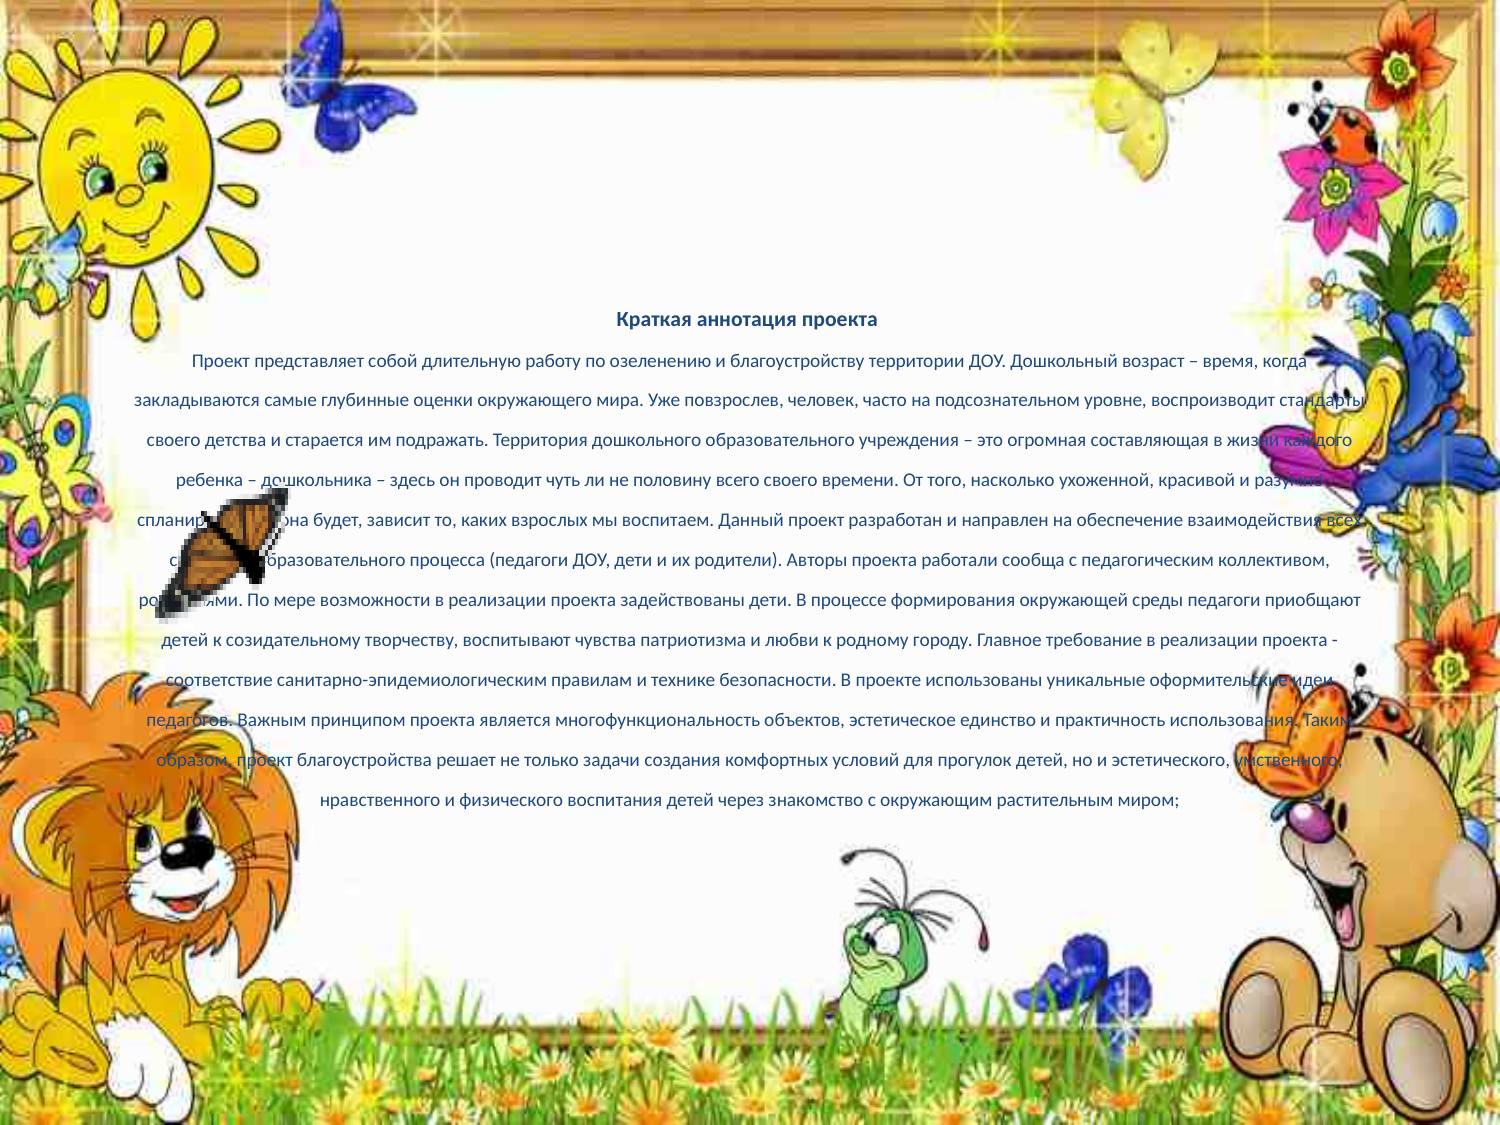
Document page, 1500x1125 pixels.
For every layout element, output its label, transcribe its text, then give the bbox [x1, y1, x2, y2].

picture [0, 0, 1500, 1125]
text_box Краткая аннотация проекта Проект представляет собой длительную работу по озеленению и благоустройству территории ДОУ. Дошкольный возраст – время, когда закладываются самые глубинные оценки окружающего мира. Уже повзрослев, человек, часто на подсознательном уровне, воспроизводит стандарты своего детства и старается им подражать. Территория дошкольного образовательного учреждения – это огромная составляющая в жизни каждого ребенка – дошкольника – здесь он проводит чуть ли не половину всего своего времени. От того, насколько ухоженной, красивой и разумно спланированной она будет, зависит то, каких взрослых мы воспитаем. Данный проект разработан и направлен на обеспечение взаимодействия всех субъектов образовательного процесса (педагоги ДОУ, дети и их родители). Авторы проекта работали сообща с педагогическим коллективом, родителями. По мере возможности в реализации проекта задействованы дети. В процессе формирования окружающей среды педагоги приобщают детей к созидательному творчеству, воспитывают чувства патриотизма и любви к родному городу. Главное требование в реализации проекта - соответствие санитарно-эпидемиологическим правилам и технике безопасности. В проекте использованы уникальные оформительские идеи педагогов. Важным принципом проекта является многофункциональность объектов, эстетическое единство и практичность использования. Таким образом, проект благоустройства решает не только задачи создания комфортных условий для прогулок детей, но и эстетического, умственного, нравственного и физического воспитания детей через знакомство с окружающим растительным миром; [112, 81, 1388, 861]
